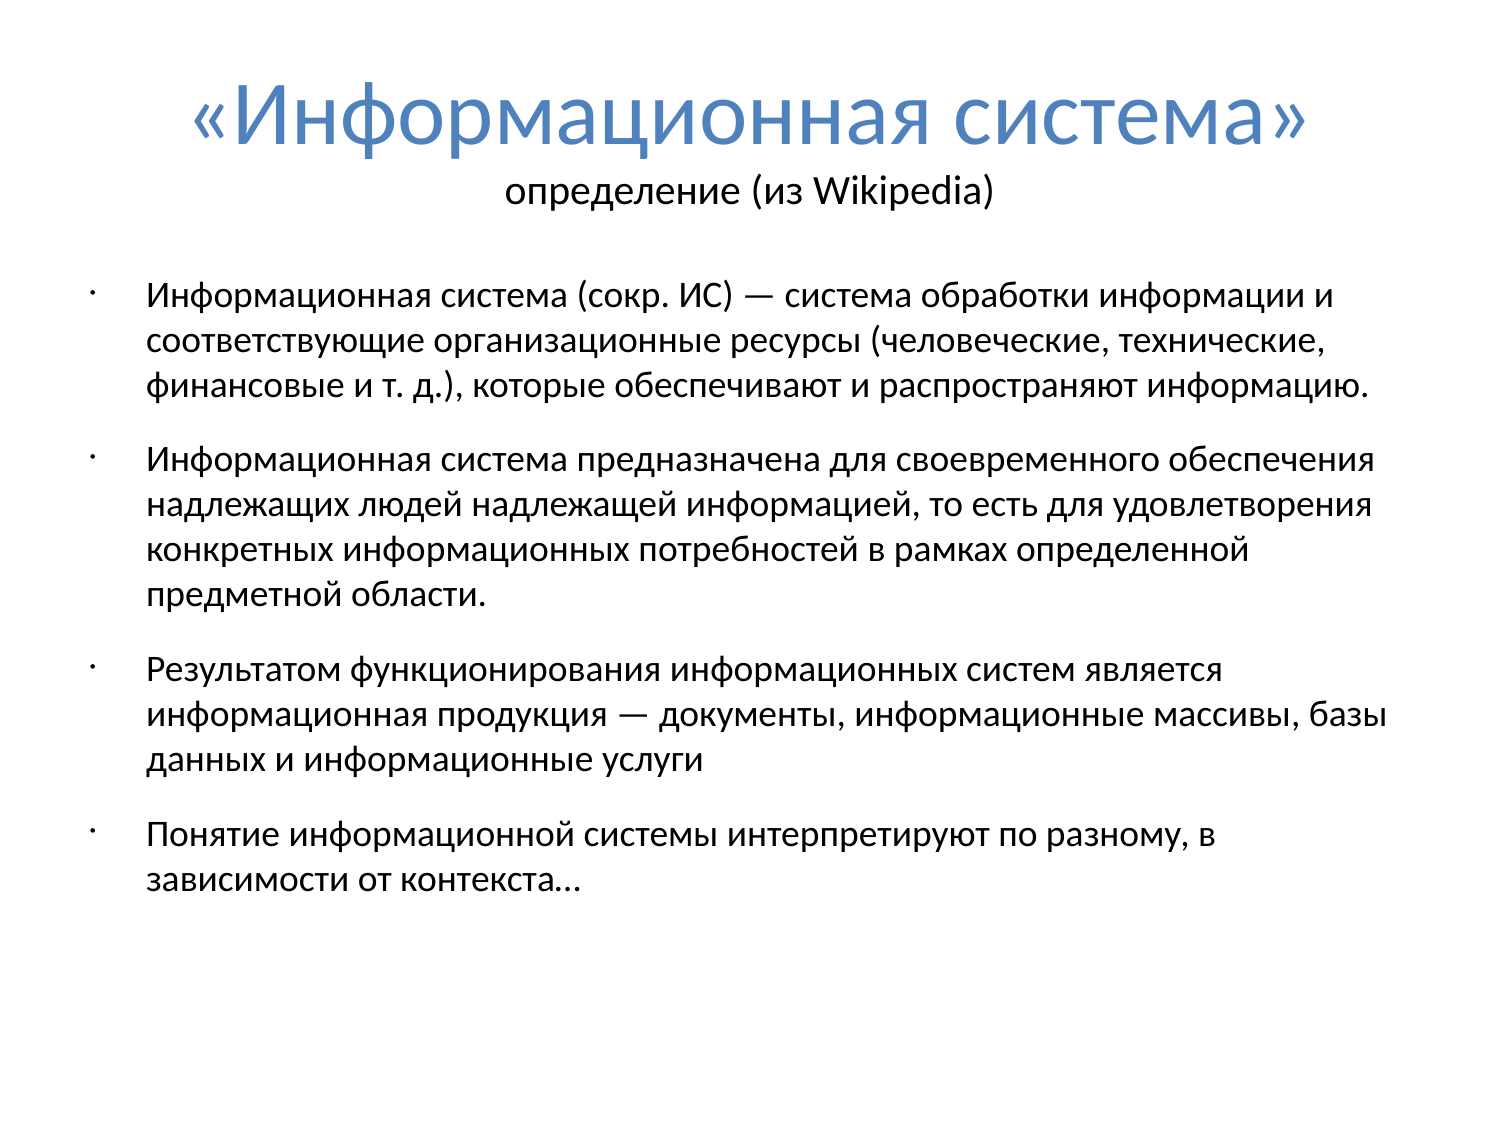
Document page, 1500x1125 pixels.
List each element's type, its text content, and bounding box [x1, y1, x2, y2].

title «Информационная система» определение (из Wikipedia) [75, 45, 1425, 233]
list Информационная система (сокр. ИС) — система обработки информации и соответствующие организационные ресурсы (человеческие, технические, финансовые и т. д.), которые обеспечивают и распространяют информацию. Информационная система предназначена для своевременного обеспечения надлежащих людей надлежащей информацией, то есть для удовлетворения конкретных информационных потребностей в рамках определенной предметной области. Результатом функционирования информационных систем является информационная продукция — документы, информационные массивы, базы данных и информационные услуги Понятие информационной системы интерпретируют по разному, в зависимости от контекста… [75, 262, 1425, 1005]
